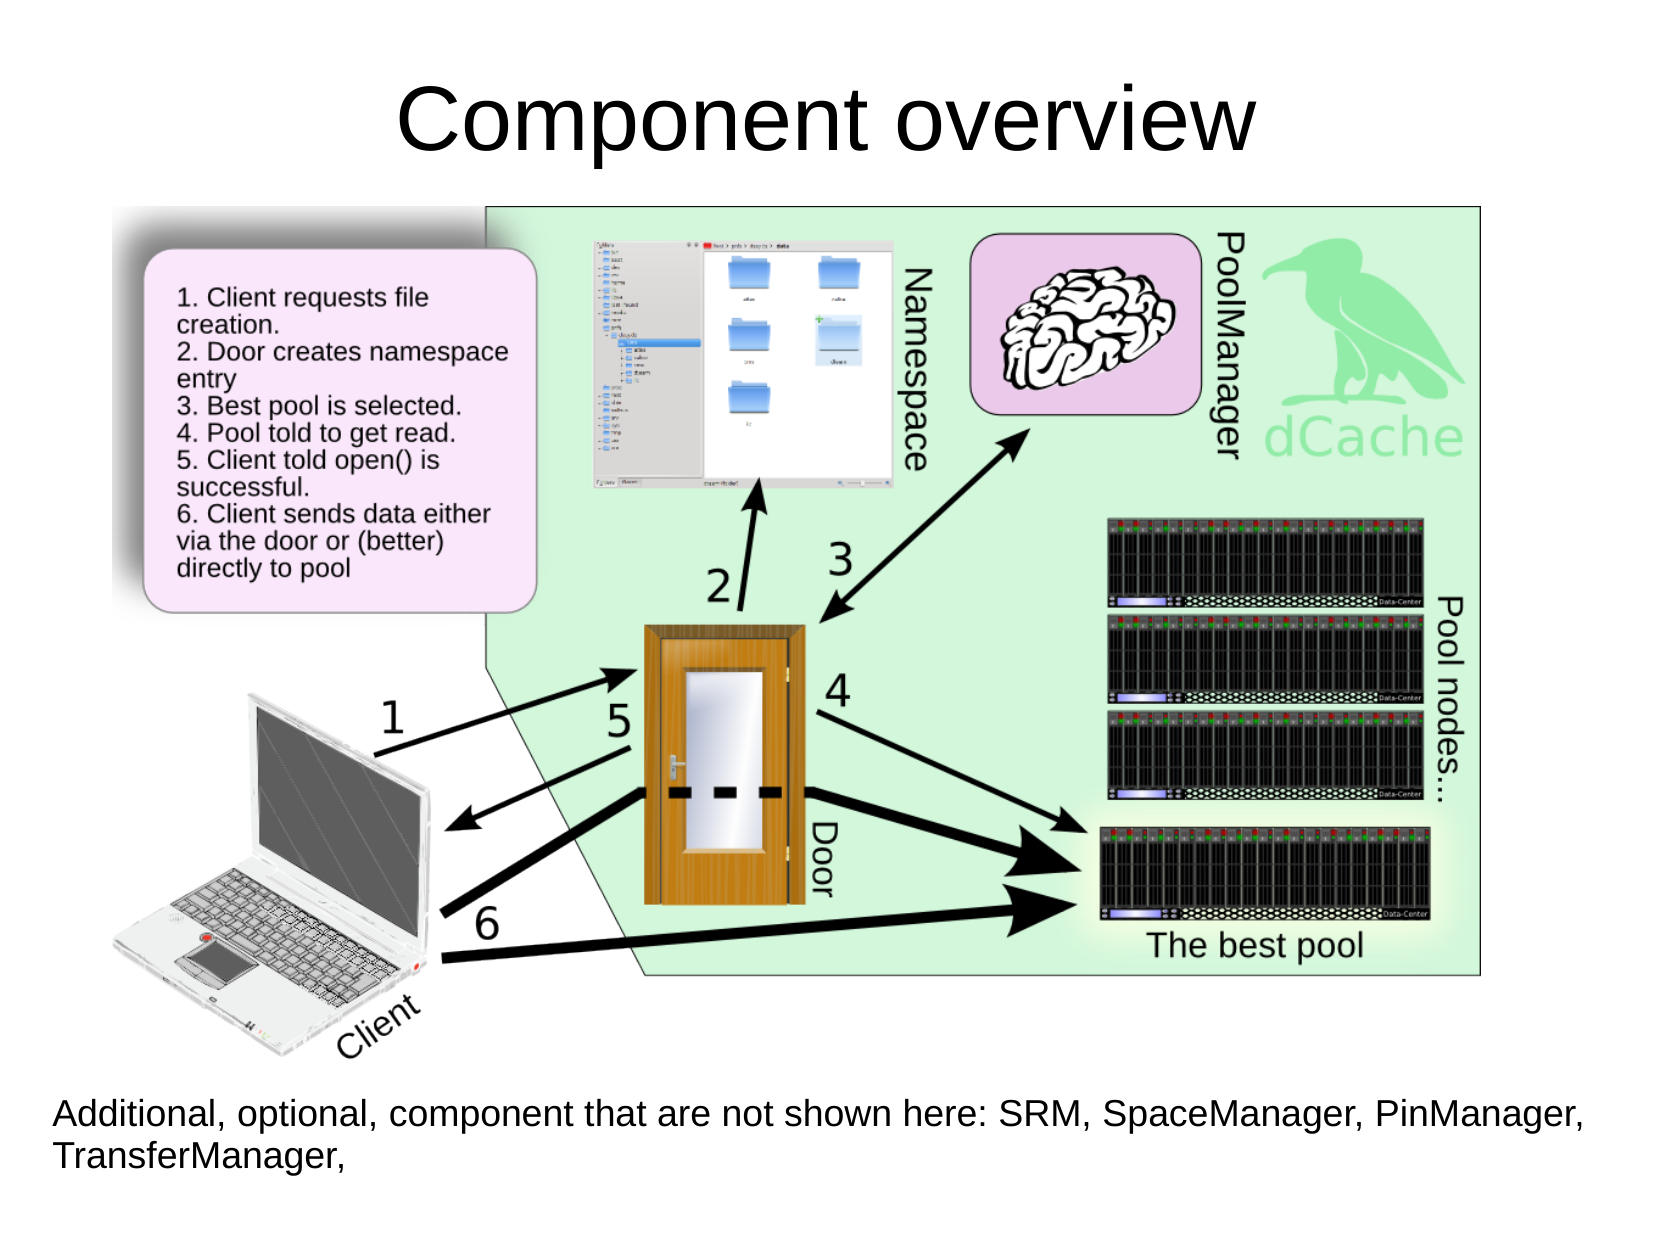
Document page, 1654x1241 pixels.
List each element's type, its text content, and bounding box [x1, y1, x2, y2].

title Component overview [82, 49, 1571, 188]
text_box Additional, optional, component that are not shown here: SRM, SpaceManager, PinManager, TransferManager, [37, 1085, 1613, 1198]
picture [112, 206, 1481, 1064]
